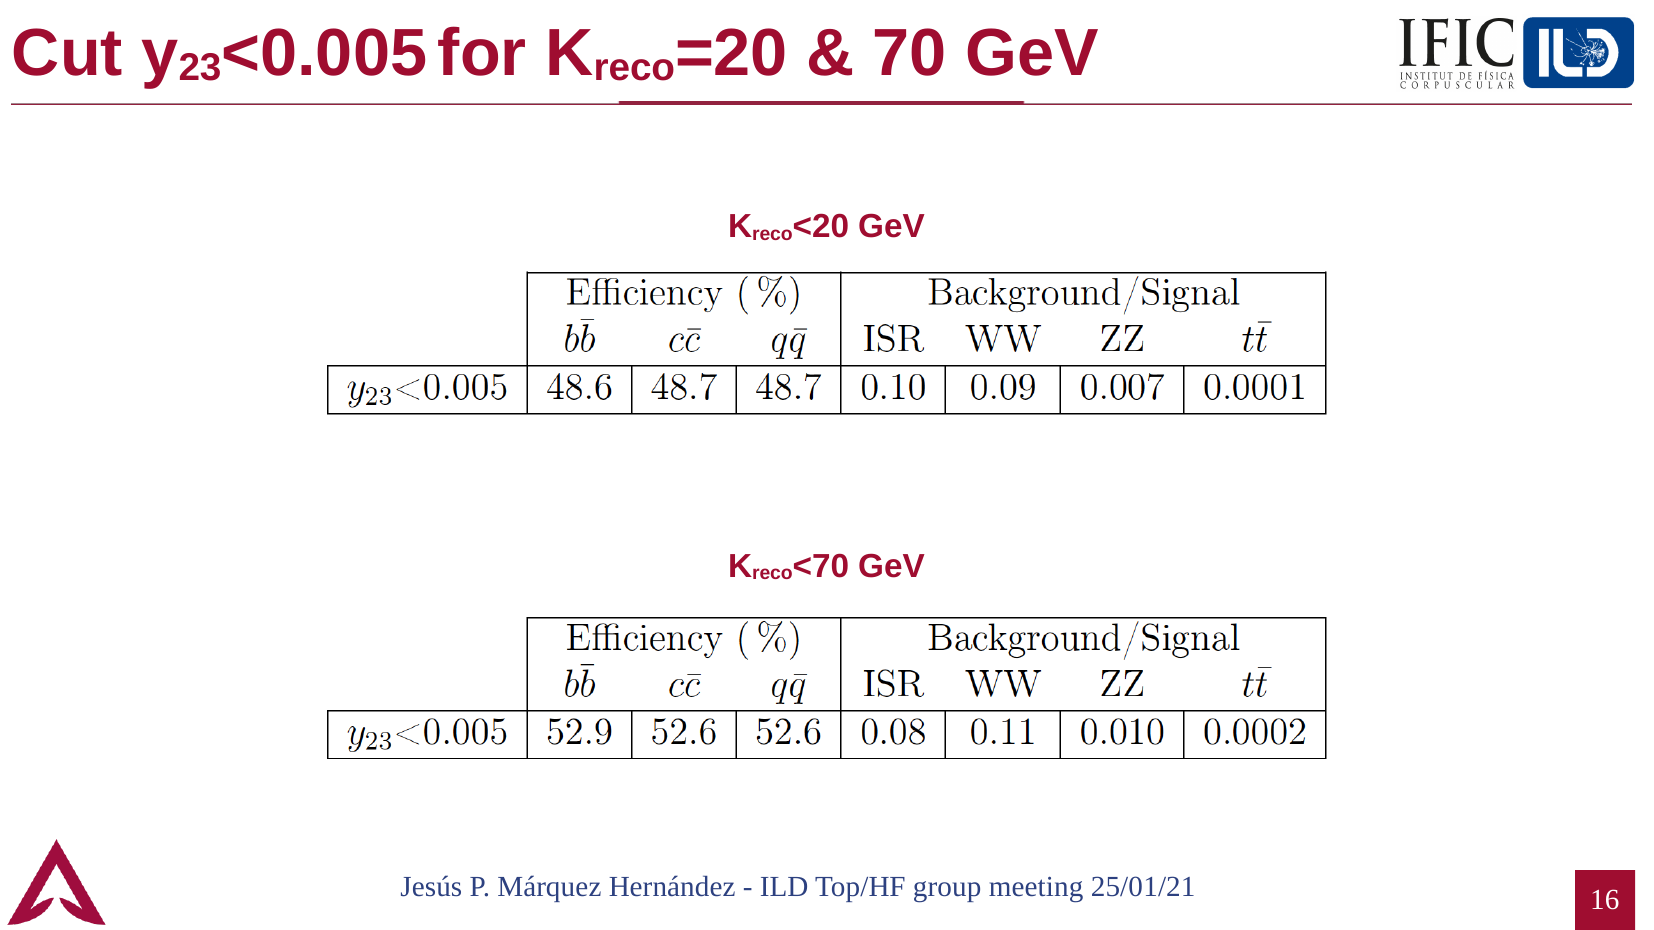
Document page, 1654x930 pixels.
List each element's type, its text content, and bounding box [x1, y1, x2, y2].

text_box Kreco<20 GeV [653, 200, 999, 256]
picture [1522, 14, 1635, 90]
title Cut y23<0.005 for Kreco=20 & 70 GeV [11, 14, 1500, 102]
picture [324, 269, 1329, 417]
text_box Kreco<70 GeV [653, 540, 999, 595]
picture [1500, 16, 1517, 92]
picture [11, 101, 1632, 105]
picture [324, 614, 1329, 761]
picture [7, 839, 106, 925]
